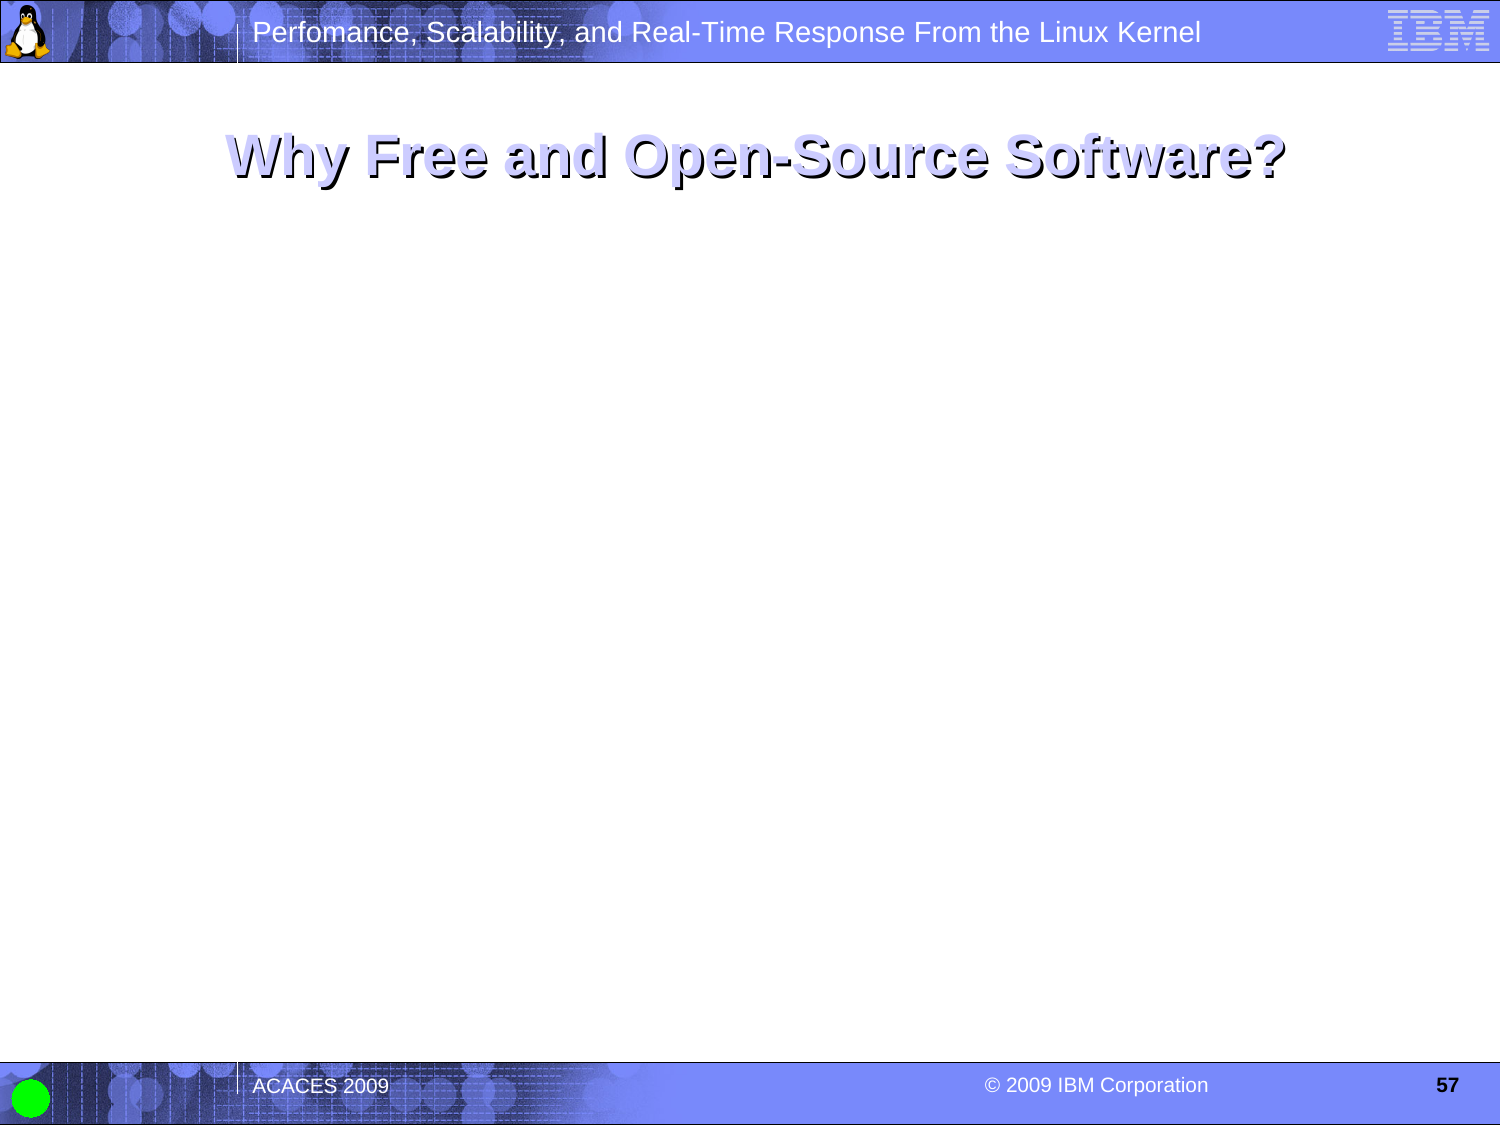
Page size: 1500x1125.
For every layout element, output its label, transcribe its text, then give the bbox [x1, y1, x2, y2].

text_box [11, 1079, 50, 1118]
title Why Free and Open-Source Software? [79, 124, 1433, 192]
picture [1, 1, 1500, 62]
picture [0, 1063, 1500, 1124]
